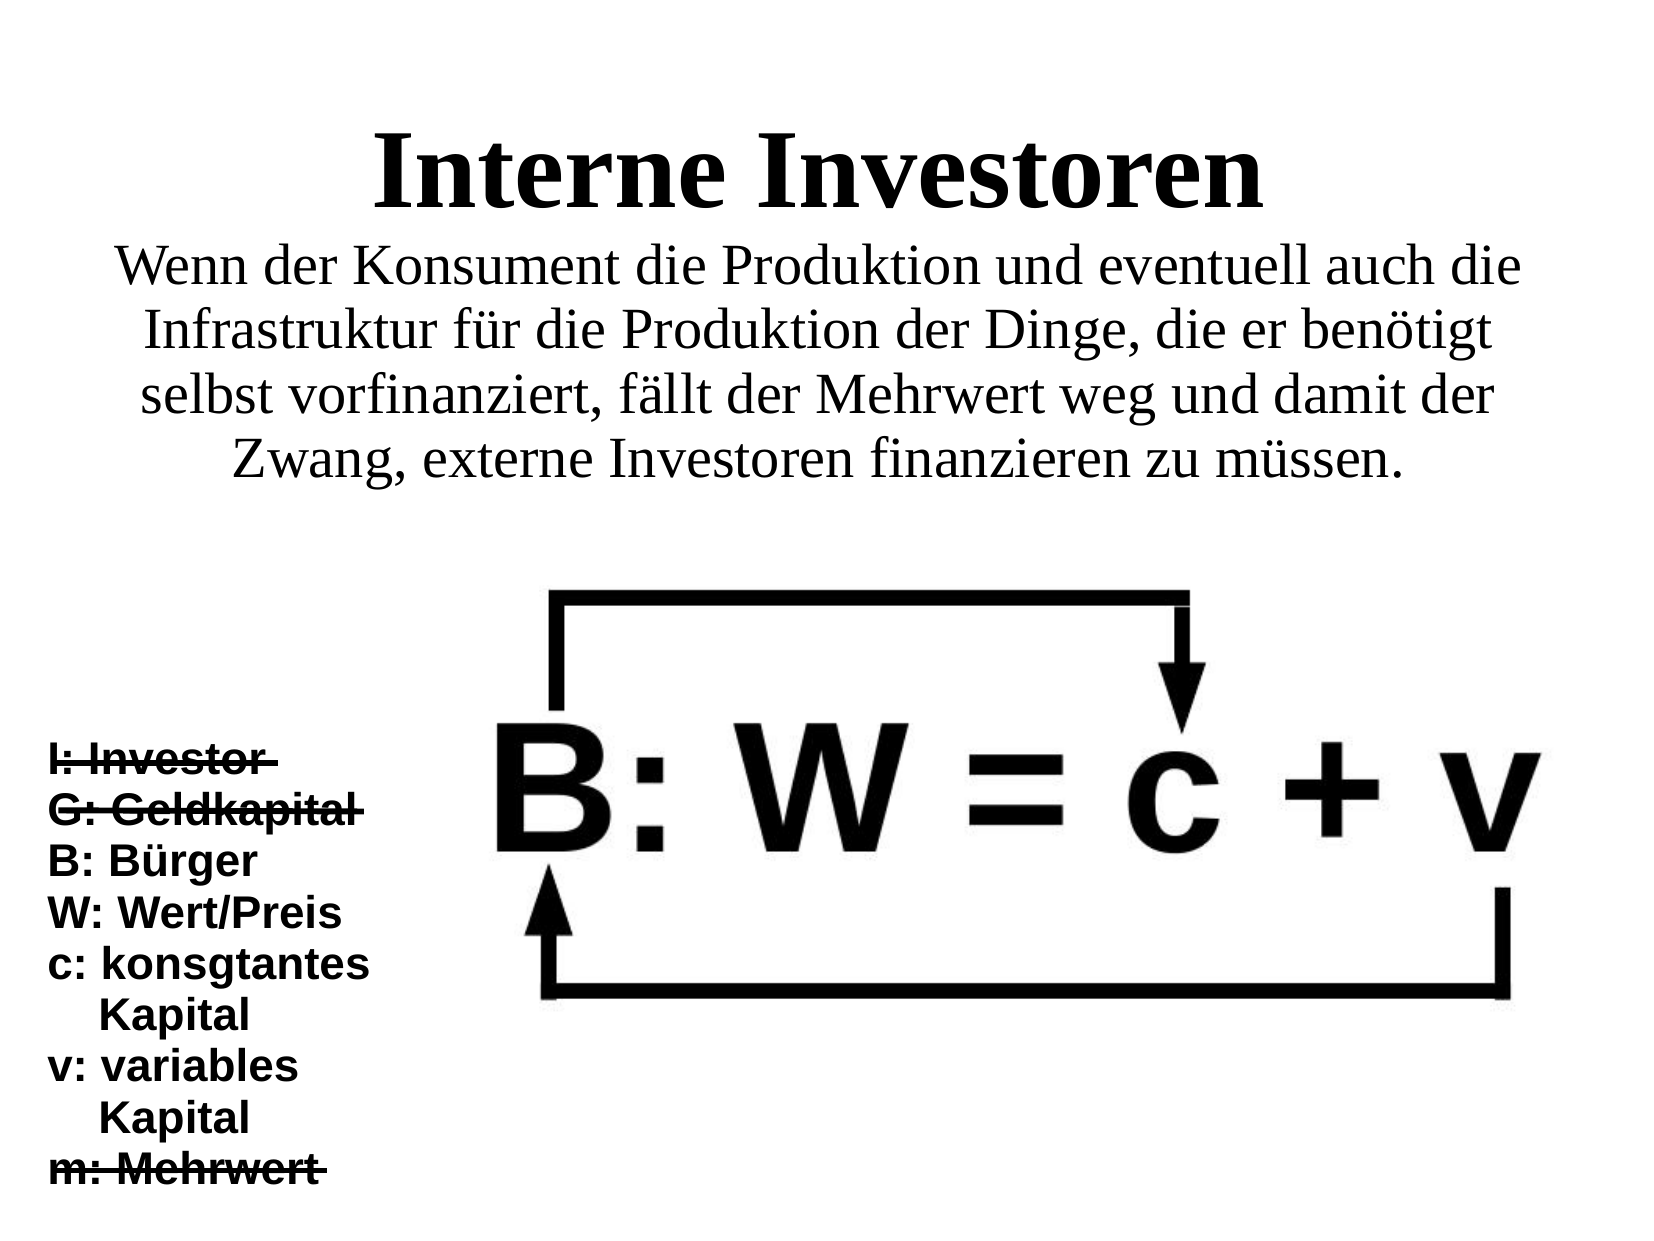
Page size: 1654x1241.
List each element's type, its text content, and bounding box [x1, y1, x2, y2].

text_box I: Investor G: Geldkapital B: Bürger W: Wert/Preis c: konsgtantes Kapital v: variables Kapital m: Mehrwert [32, 725, 386, 1202]
picture [427, 548, 1589, 1046]
text_box Interne Investoren Wenn der Konsument die Produktion und eventuell auch die Infrastruktur für die Produktion der Dinge, die er benötigt selbst vorfinanziert, fällt der Mehrwert weg und damit der Zwang, externe Investoren finanzieren zu müssen. [99, 100, 1550, 498]
